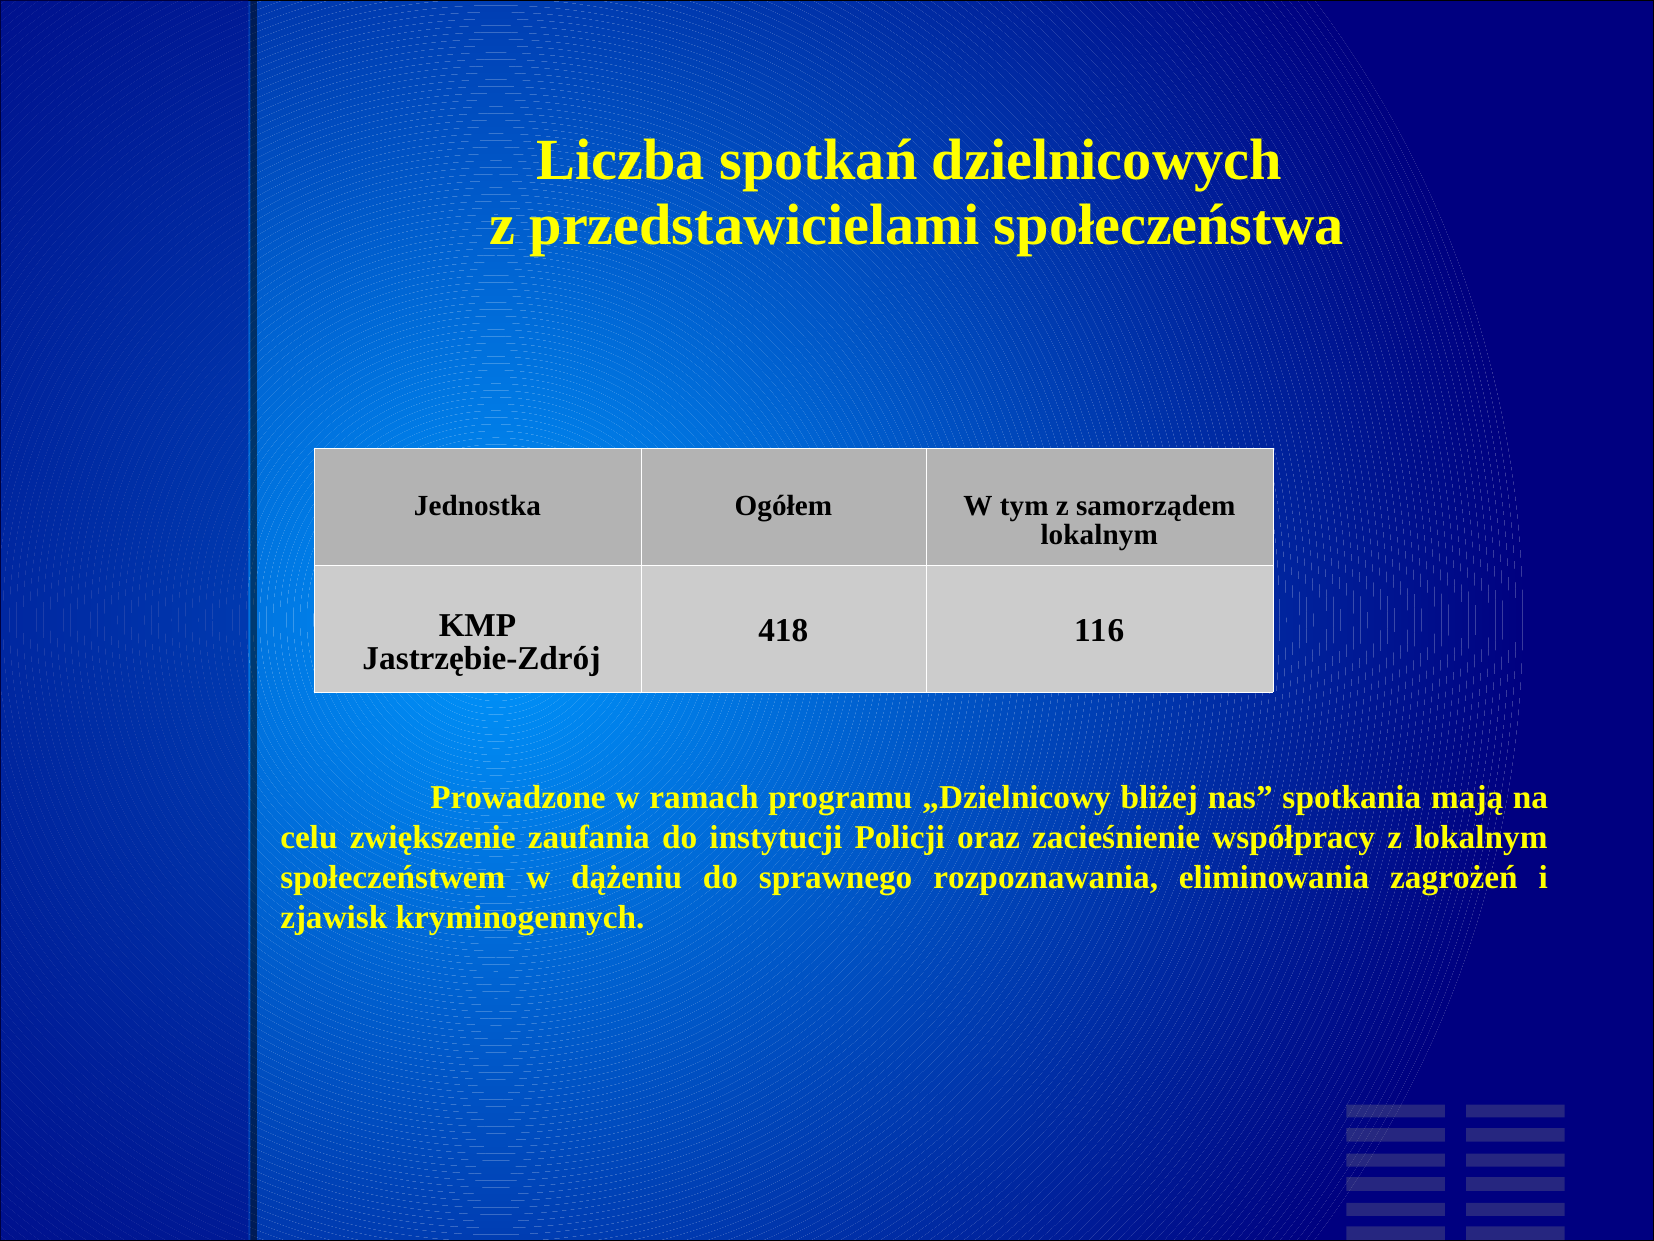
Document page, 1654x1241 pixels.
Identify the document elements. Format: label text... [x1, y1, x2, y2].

table_header Ogółem [642, 449, 926, 565]
table_cell 418 [642, 566, 926, 692]
table_header W tym z samorządem lokalnym [927, 449, 1273, 565]
title Liczba spotkań dzielnicowych z przedstawicielami społeczeństwa [206, 88, 1577, 296]
text_box Prowadzone w ramach programu „Dzielnicowy bliżej nas” spotkania mają na celu zwiększenie zaufania do instytucji Policji oraz zacieśnienie współpracy z lokalnym społeczeństwem w dążeniu do sprawnego rozpoznawania, eliminowania zagrożeń i zjawisk kryminogennych. [265, 767, 1565, 943]
table_cell 116 [927, 566, 1273, 692]
table_cell KMP Jastrzębie-Zdrój [315, 566, 641, 692]
table_header Jednostka [315, 449, 641, 565]
